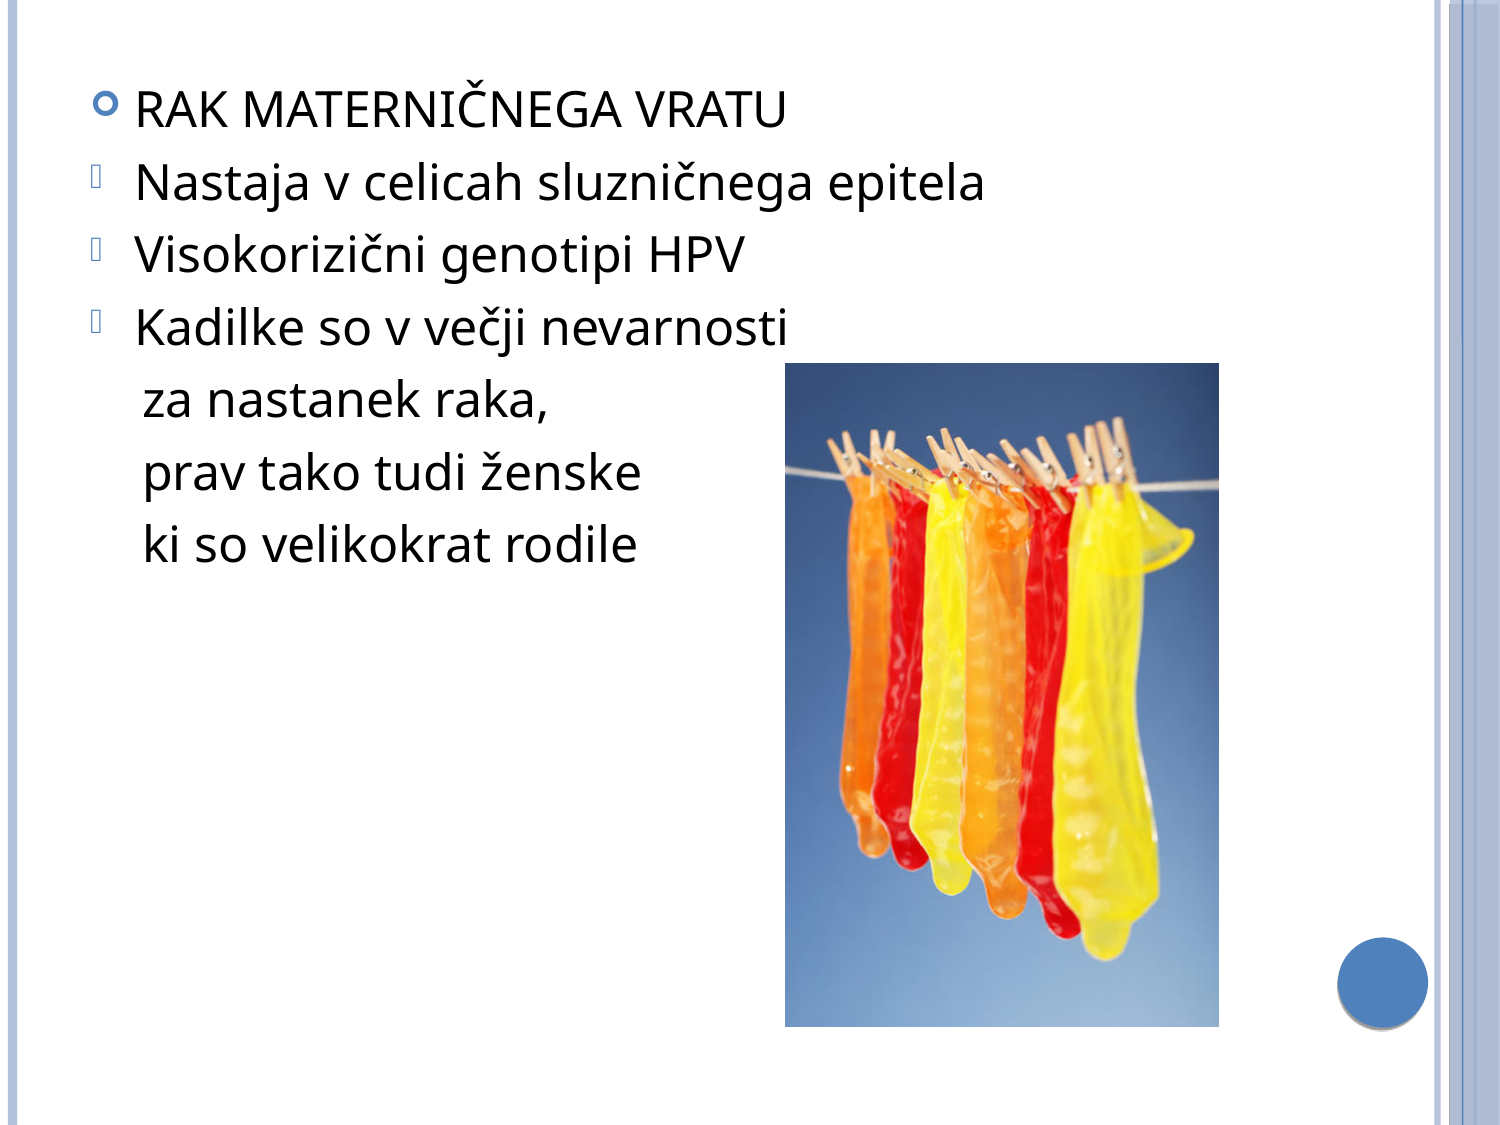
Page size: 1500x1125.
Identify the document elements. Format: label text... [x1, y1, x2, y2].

list RAK MATERNIČNEGA VRATU Nastaja v celicah sluzničnega epitela Visokorizični genotipi HPV Kadilke so v večji nevarnosti za nastanek raka, prav tako tudi ženske ki so velikokrat rodile [75, 70, 1300, 1062]
picture [785, 363, 1219, 1028]
